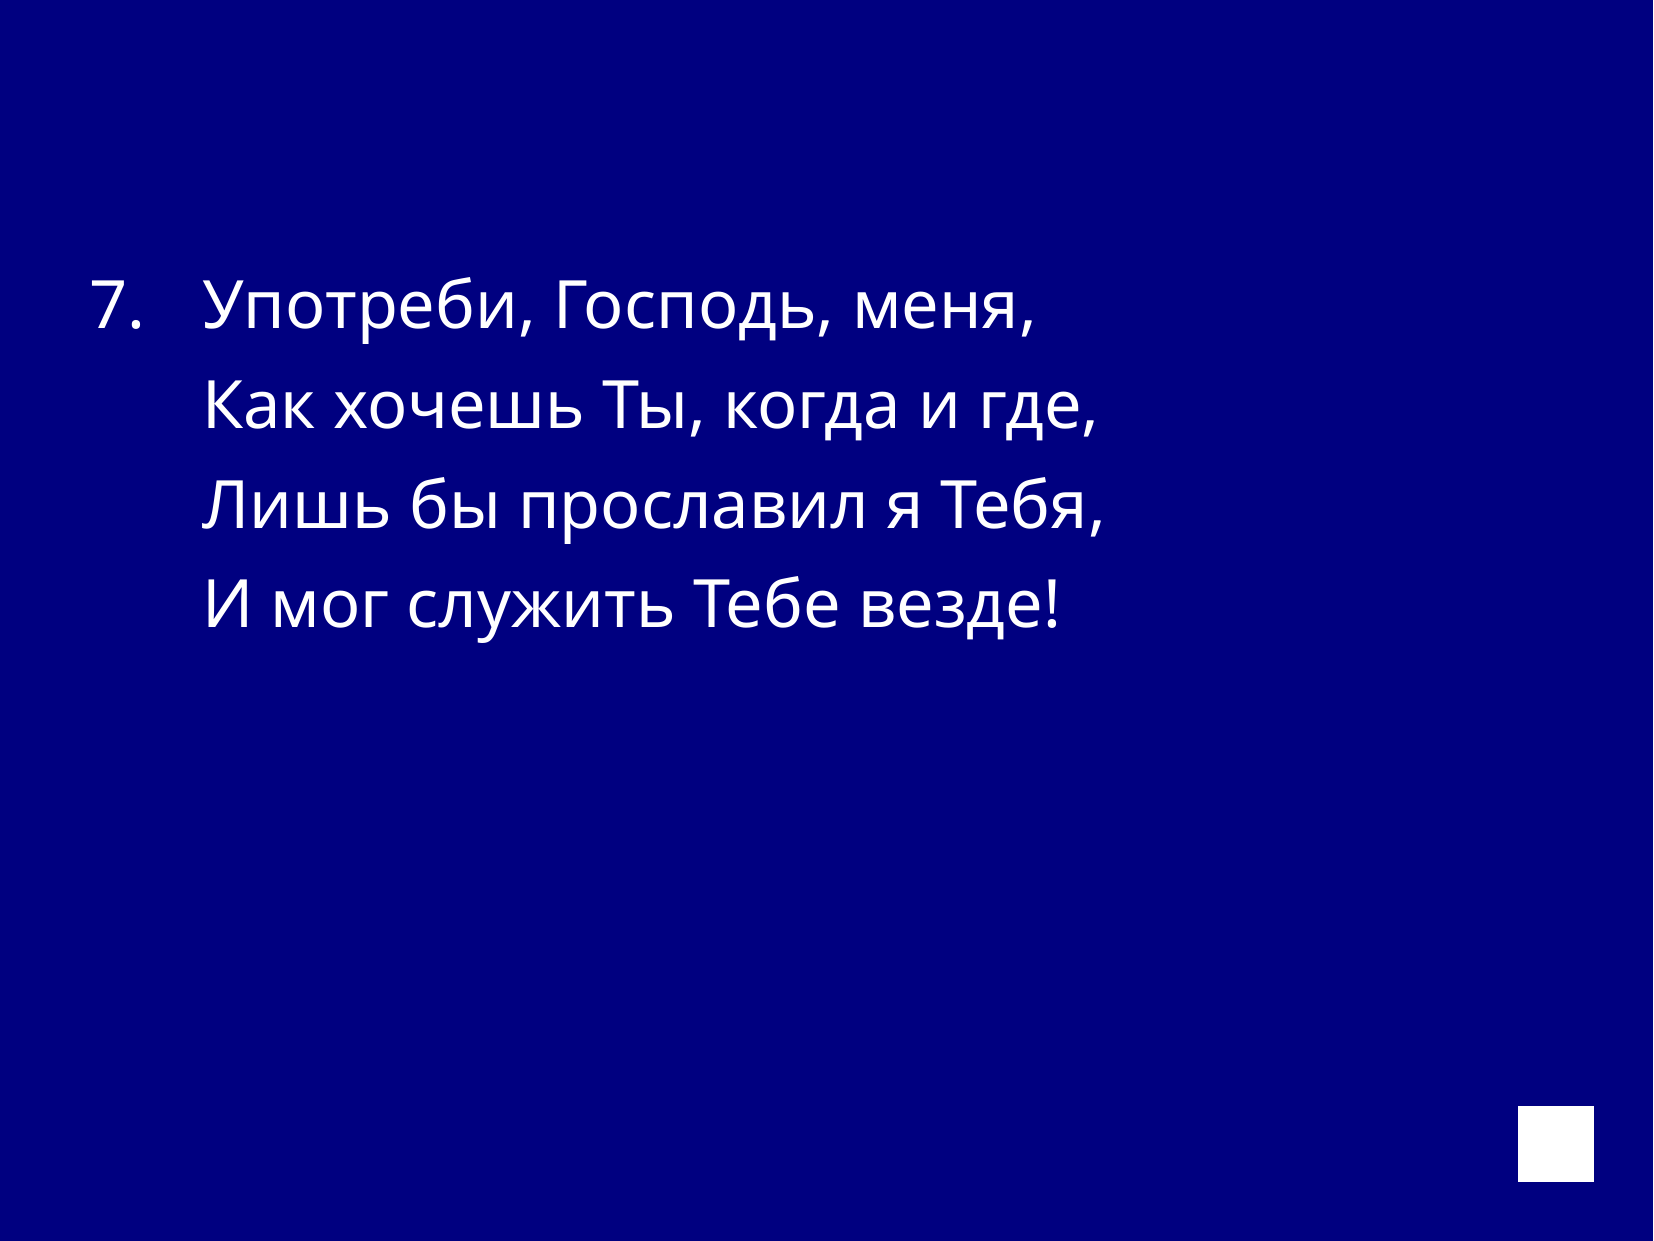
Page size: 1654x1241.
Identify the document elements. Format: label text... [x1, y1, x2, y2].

text_box [1518, 1106, 1594, 1182]
text_box 7. Употреби, Господь, меня, Как хочешь Ты, когда и где, Лишь бы прославил я Тебя, И мог служить Тебе везде! [75, 150, 1576, 1163]
